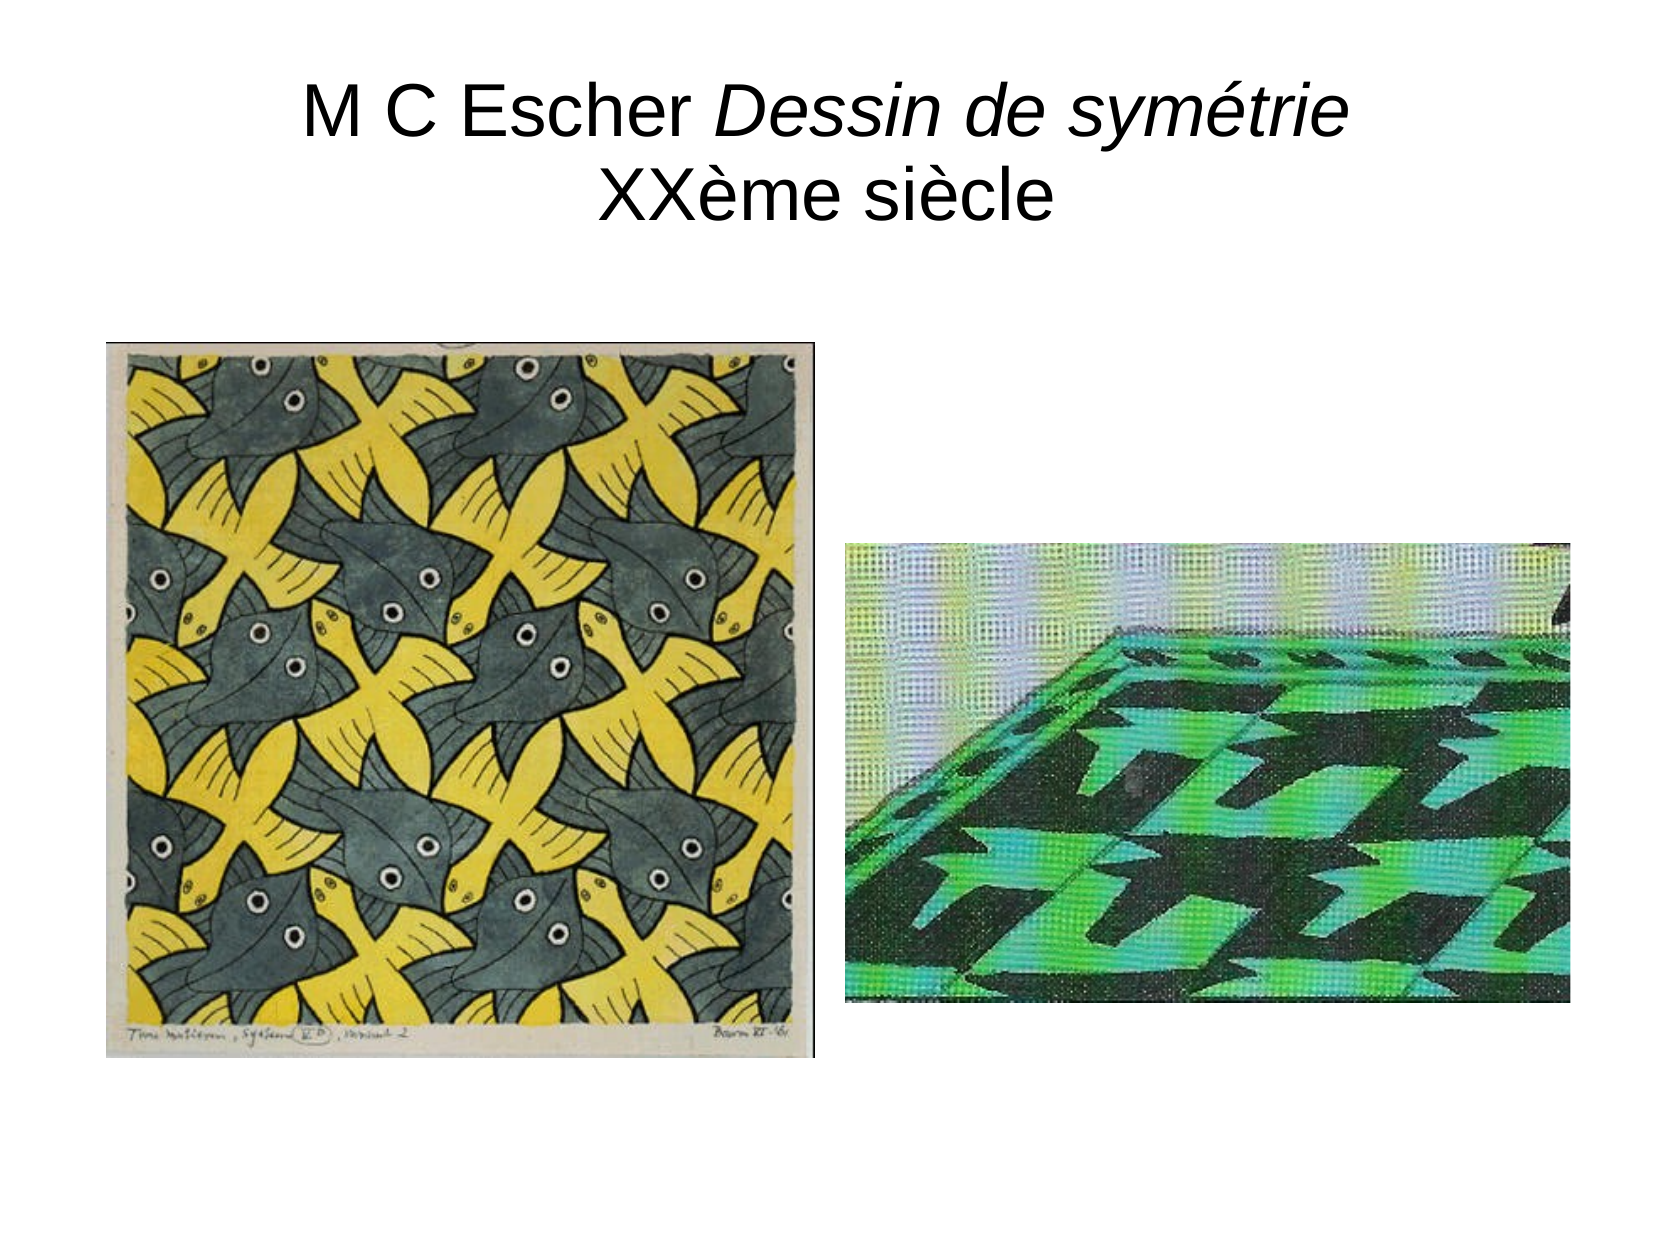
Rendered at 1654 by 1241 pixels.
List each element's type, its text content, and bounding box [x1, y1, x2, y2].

picture [845, 543, 1571, 1003]
title M C Escher Dessin de symétrie XXème siècle [82, 49, 1571, 257]
picture [106, 342, 815, 1058]
